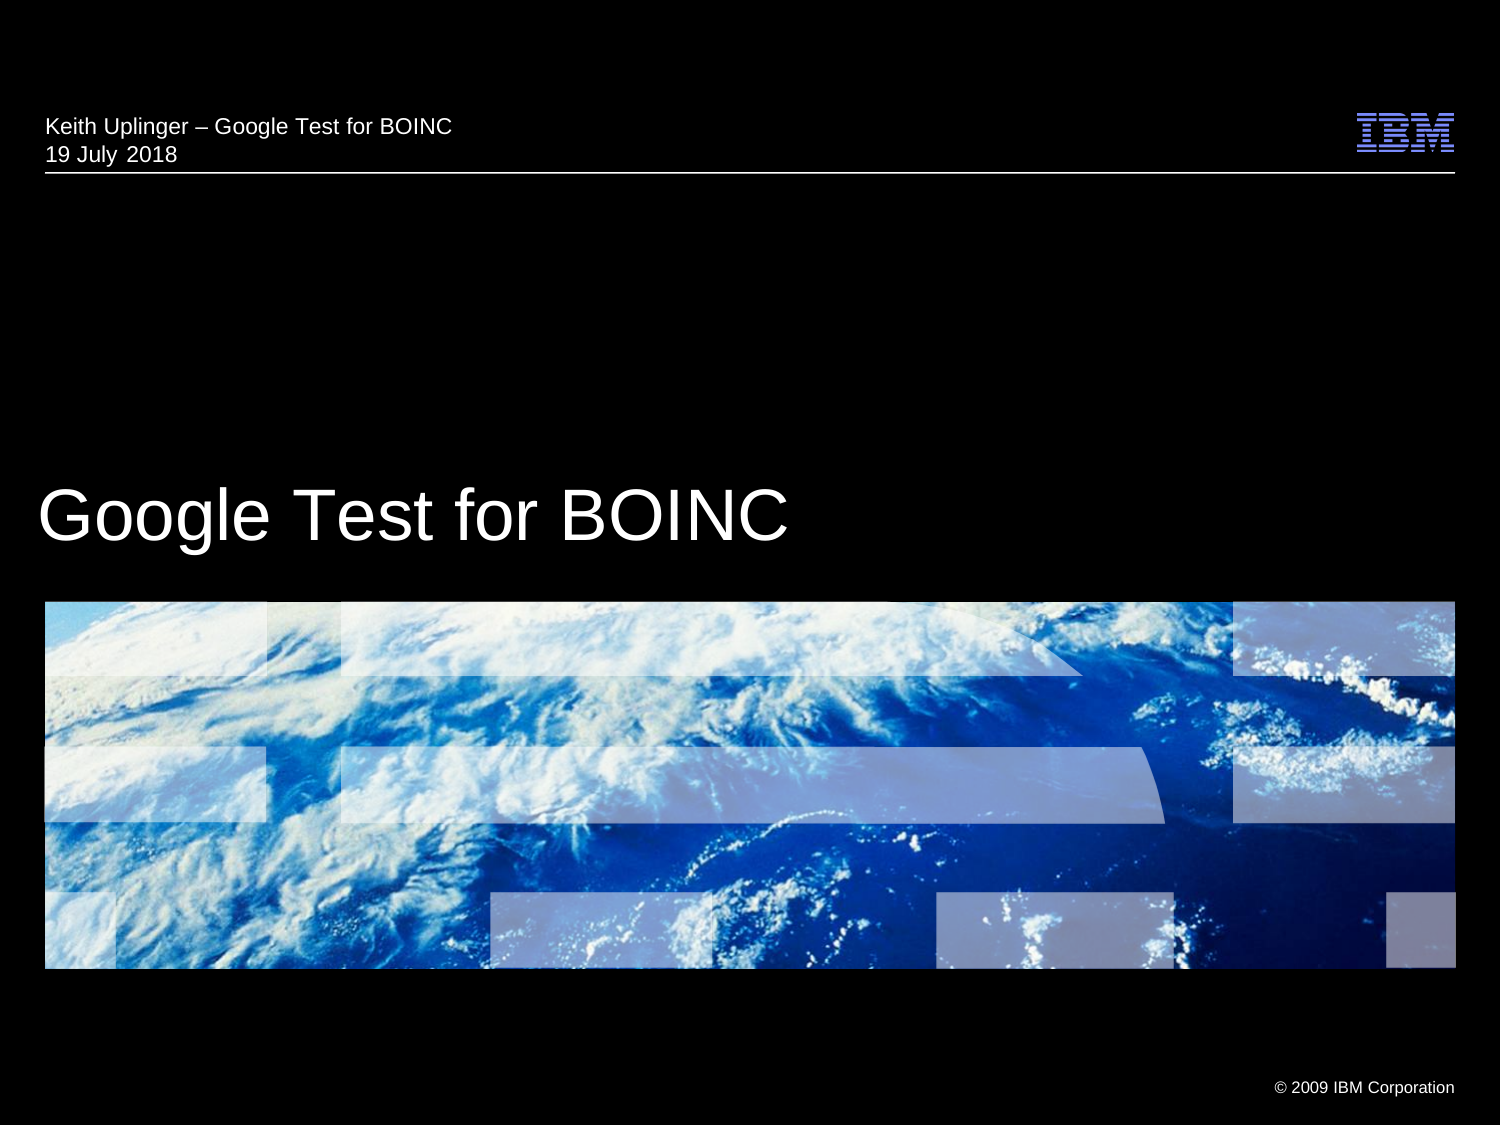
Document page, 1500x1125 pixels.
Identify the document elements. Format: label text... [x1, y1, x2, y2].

text_box Keith Uplinger – Google Test for BOINC 19 July 2018 [30, 87, 1306, 175]
title Google Test for BOINC [22, 217, 1456, 563]
picture [44, 601, 1457, 971]
picture [1357, 112, 1454, 152]
